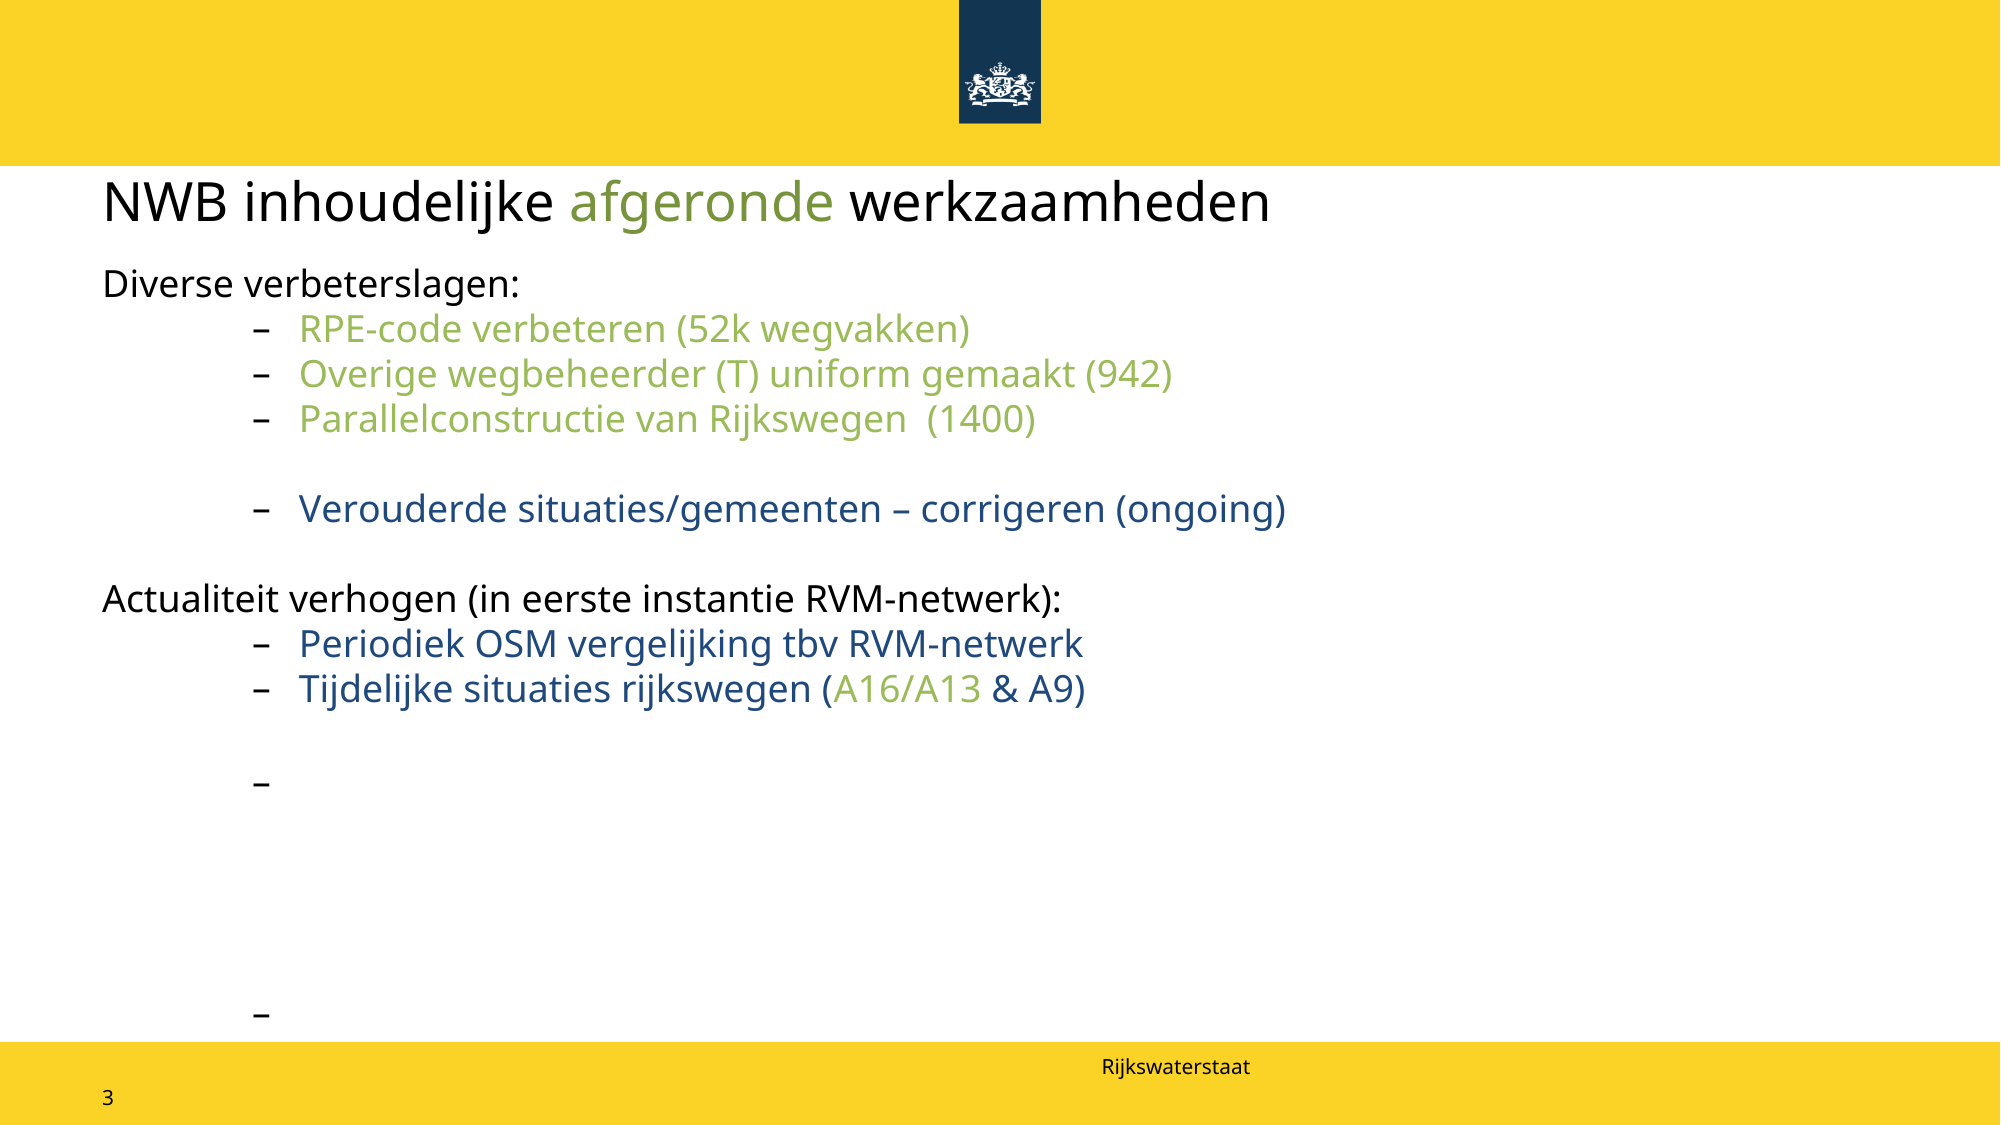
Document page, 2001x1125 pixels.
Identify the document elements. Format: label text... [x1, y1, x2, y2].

list Diverse verbeterslagen: RPE-code verbeteren (52k wegvakken) Overige wegbeheerder (T) uniform gemaakt (942) Parallelconstructie van Rijkswegen (1400) Verouderde situaties/gemeenten – corrigeren (ongoing) Actualiteit verhogen (in eerste instantie RVM-netwerk): Periodiek OSM vergelijking tbv RVM-netwerk Tijdelijke situaties rijkswegen (A16/A13 & A9) [102, 259, 1940, 1048]
title NWB inhoudelijke afgeronde werkzaamheden [102, 162, 1940, 244]
